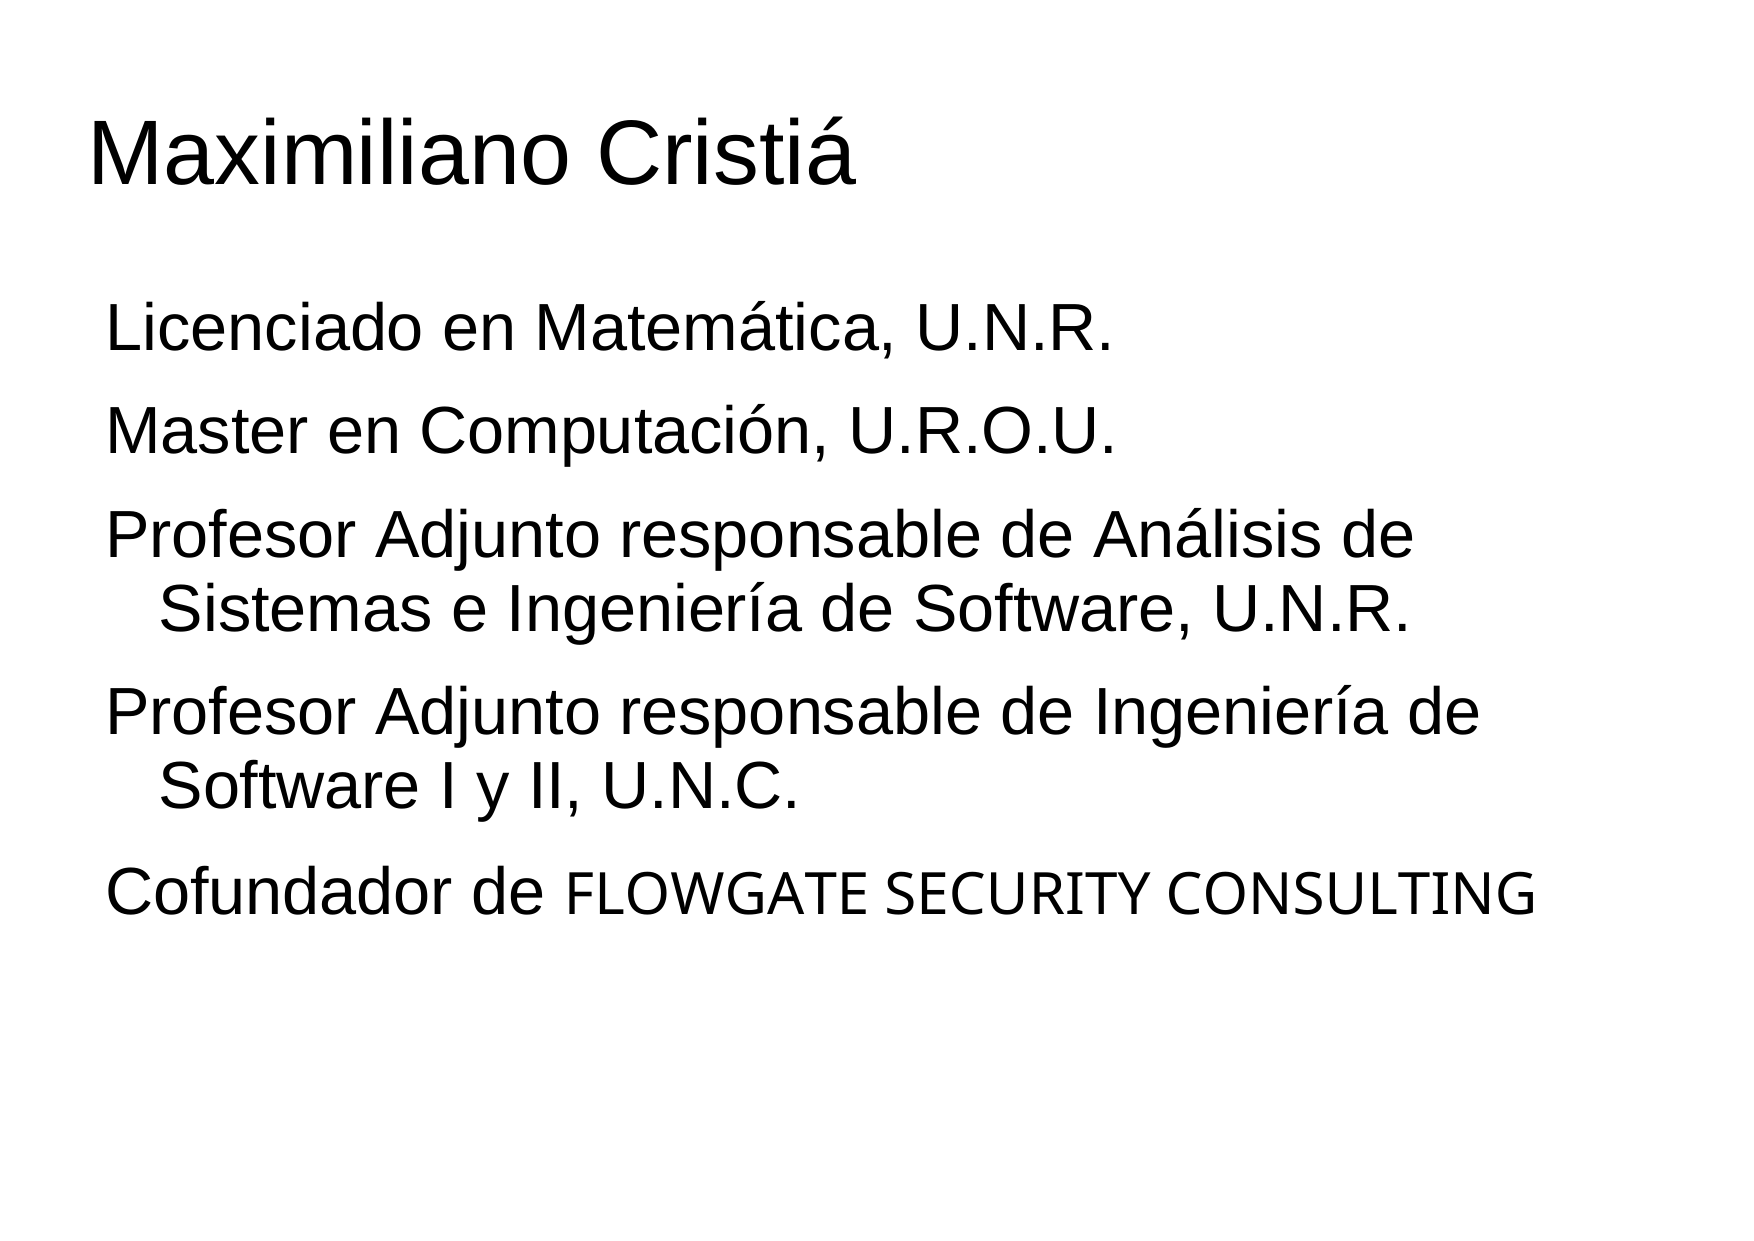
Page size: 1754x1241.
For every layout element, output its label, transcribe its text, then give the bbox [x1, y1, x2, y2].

title Maximiliano Cristiá [87, 49, 1667, 257]
list Licenciado en Matemática, U.N.R. Master en Computación, U.R.O.U. Profesor Adjunto responsable de Análisis de Sistemas e Ingeniería de Software, U.N.R. Profesor Adjunto responsable de Ingeniería de Software I y II, U.N.C. Cofundador de FLOWGATE SECURITY CONSULTING [87, 290, 1667, 1109]
